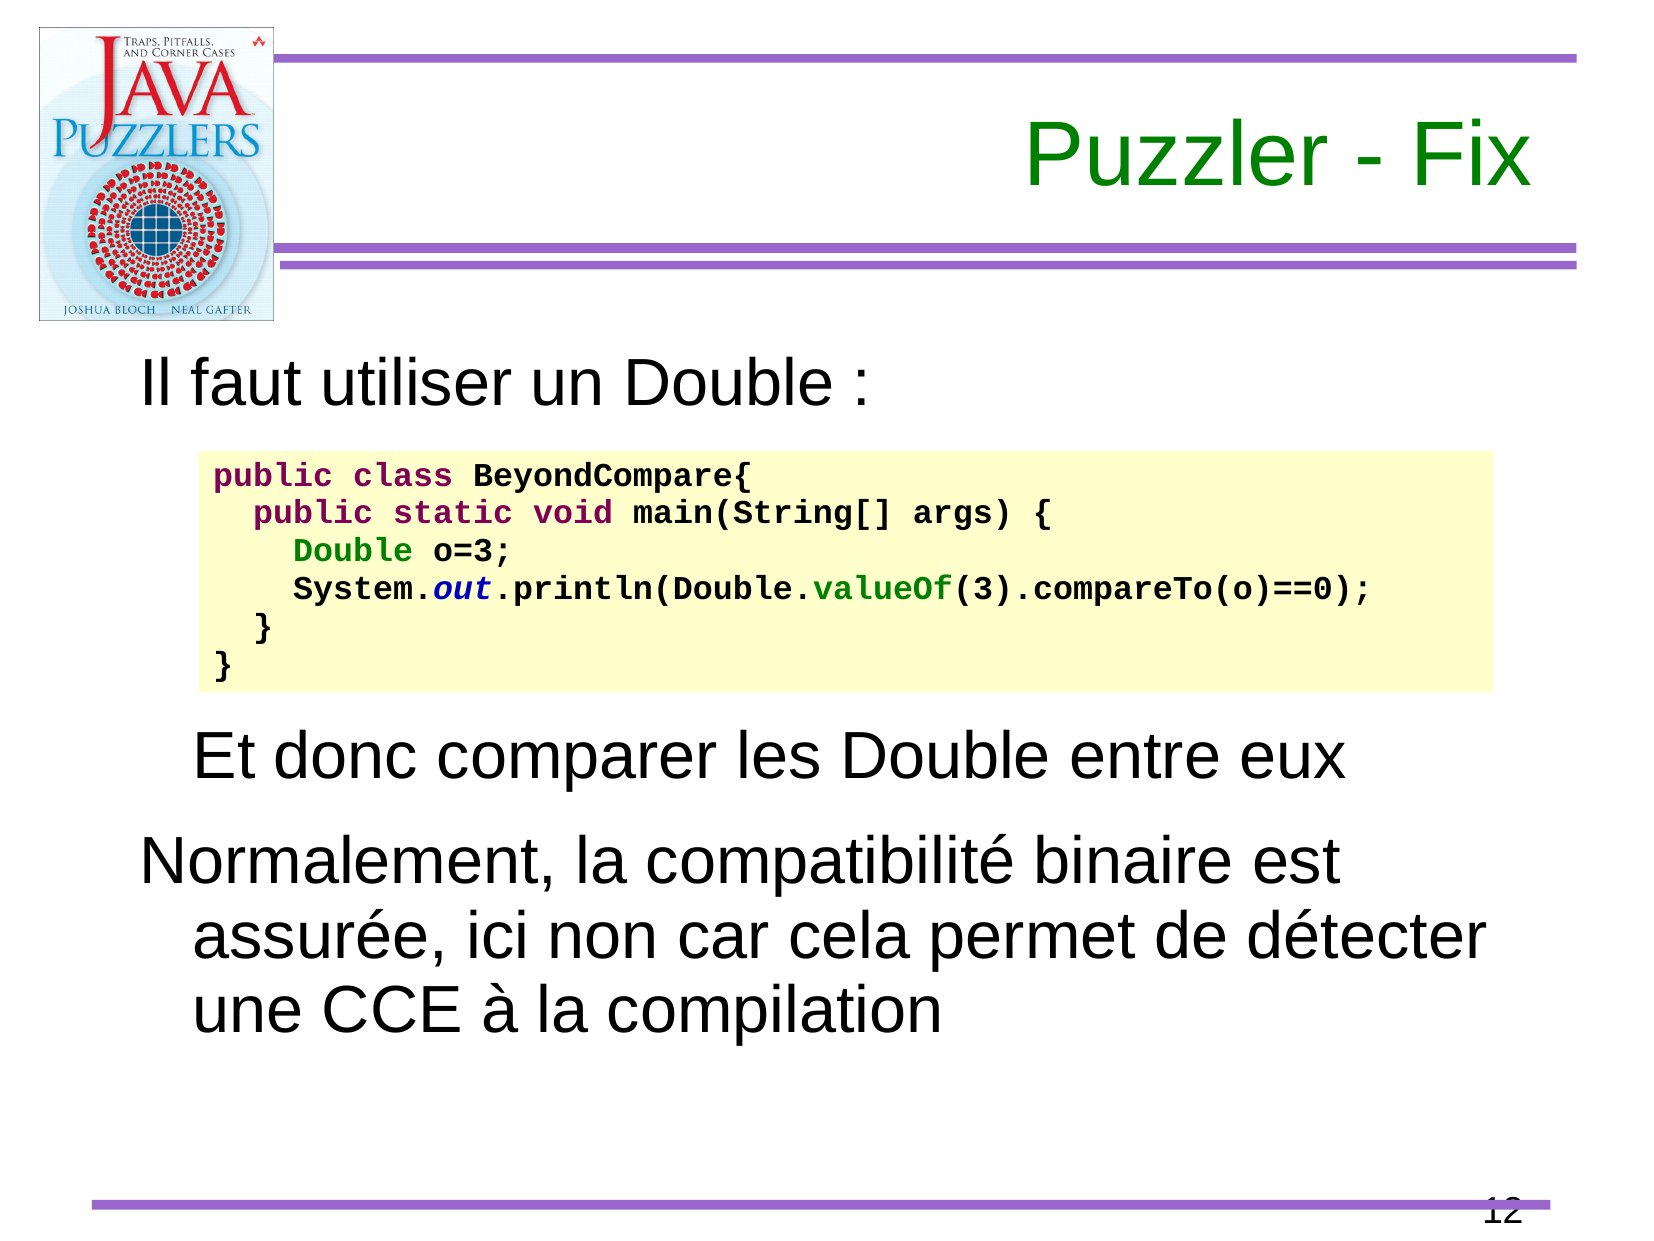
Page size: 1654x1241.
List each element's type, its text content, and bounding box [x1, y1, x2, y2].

list Il faut utiliser un Double : Et donc comparer les Double entre eux Normalement, la compatibilité binaire est assurée, ici non car cela permet de détecter une CCE à la compilation [121, 344, 1534, 1048]
text_box public class BeyondCompare{ public static void main(String[] args) { Double o=3; System.out.println(Double.valueOf(3).compareTo(o)==0); } } [198, 451, 1494, 692]
title Puzzler - Fix [274, 49, 1534, 257]
picture [39, 27, 274, 321]
